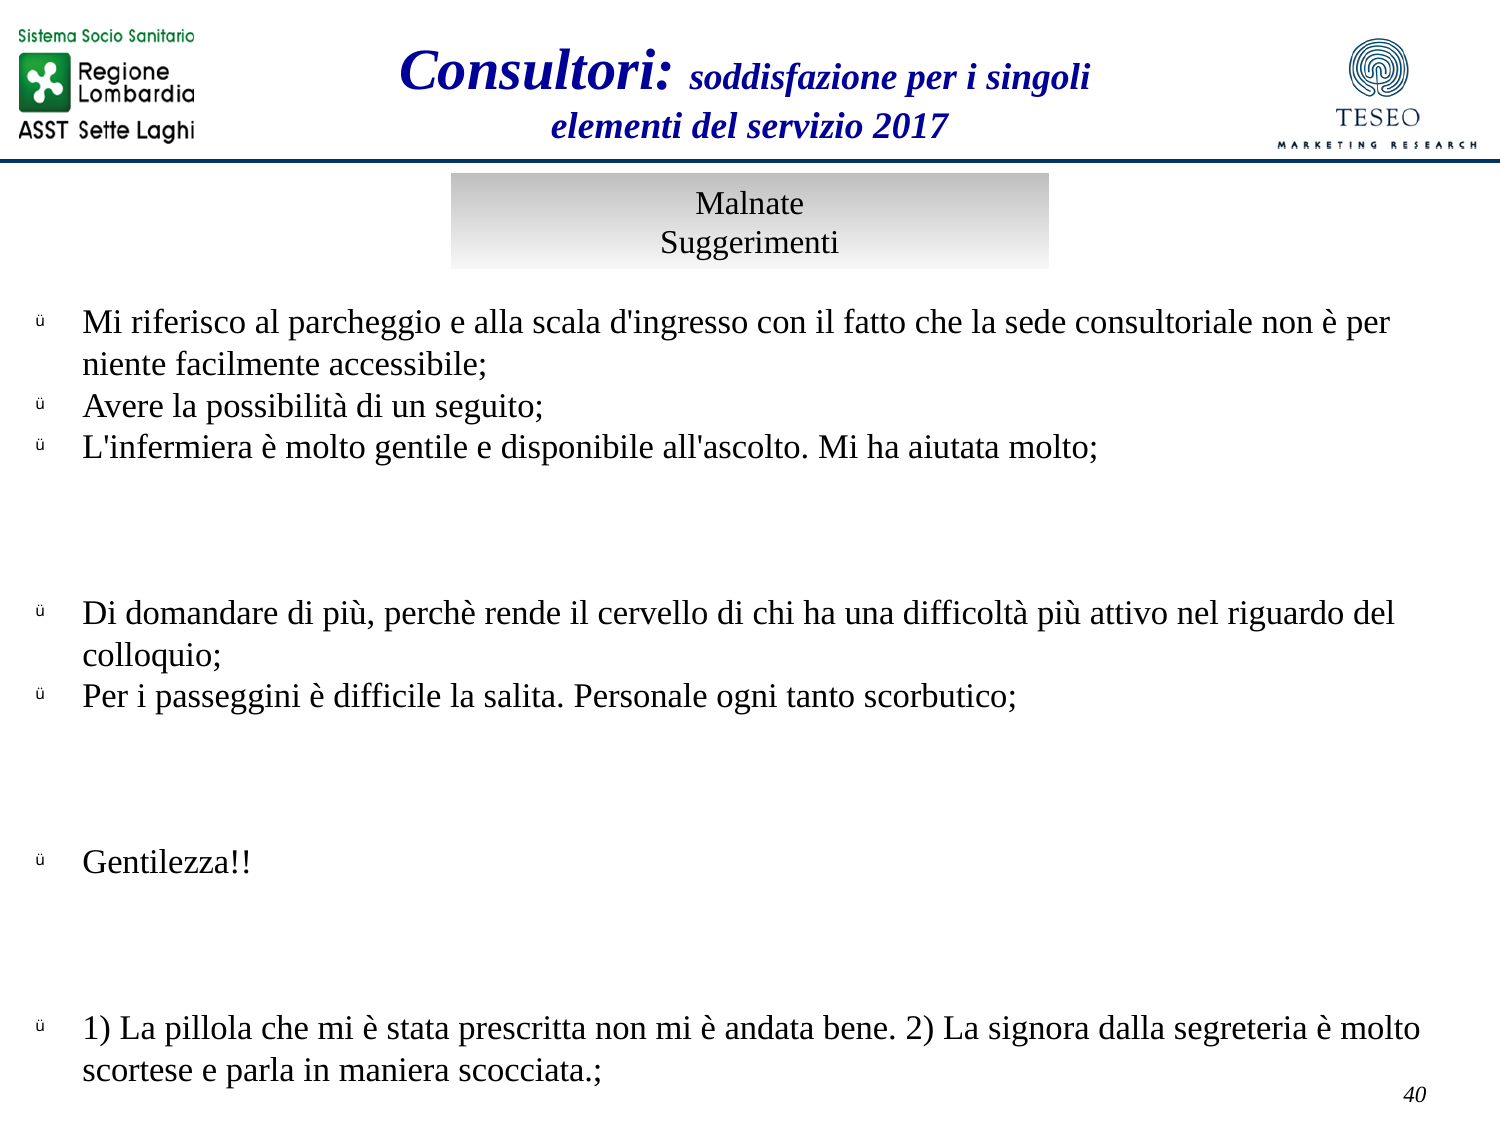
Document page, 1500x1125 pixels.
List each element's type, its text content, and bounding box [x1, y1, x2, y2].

picture [1294, 30, 1481, 149]
text_box Consultori: soddisfazione per i singoli elementi del servizio 2017 [206, 25, 1294, 151]
text_box Mi riferisco al parcheggio e alla scala d'ingresso con il fatto che la sede consultoriale non è per niente facilmente accessibile; Avere la possibilità di un seguito; L'infermiera è molto gentile e disponibile all'ascolto. Mi ha aiutata molto; Di domandare di più, perchè rende il cervello di chi ha una difficoltà più attivo nel riguardo del colloquio; Per i passeggini è difficile la salita. Personale ogni tanto scorbutico; Gentilezza!! 1) La pillola che mi è stata prescritta non mi è andata bene. 2) La signora dalla segreteria è molto scortese e parla in maniera scocciata.; [20, 292, 1480, 1125]
text_box Malnate Suggerimenti [451, 173, 1049, 269]
picture [19, 26, 194, 148]
